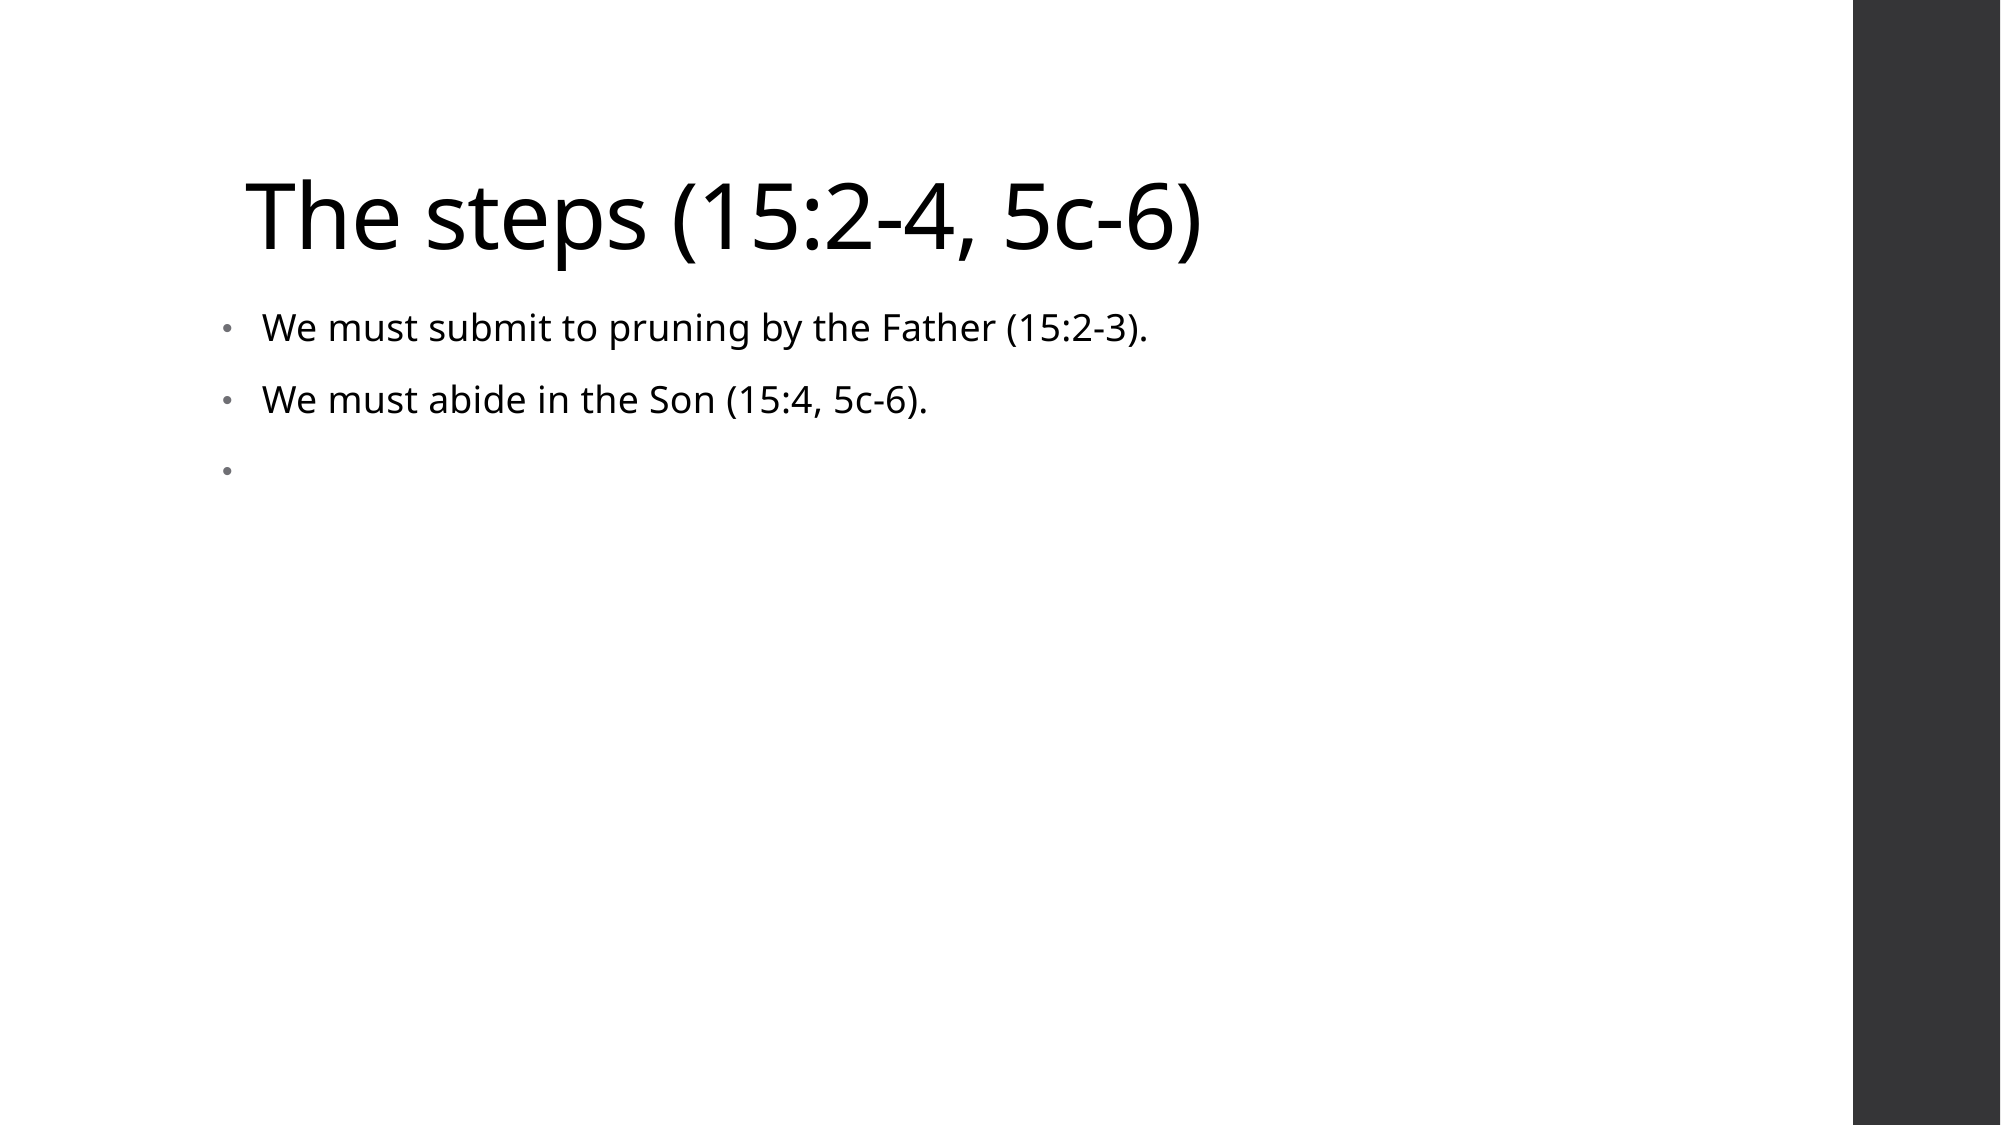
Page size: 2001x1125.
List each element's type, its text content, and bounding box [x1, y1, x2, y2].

list We must submit to pruning by the Father (15:2-3). We must abide in the Son (15:4, 5c-6). [206, 299, 1617, 1014]
title The steps (15:2-4, 5c-6) [206, 60, 1797, 278]
